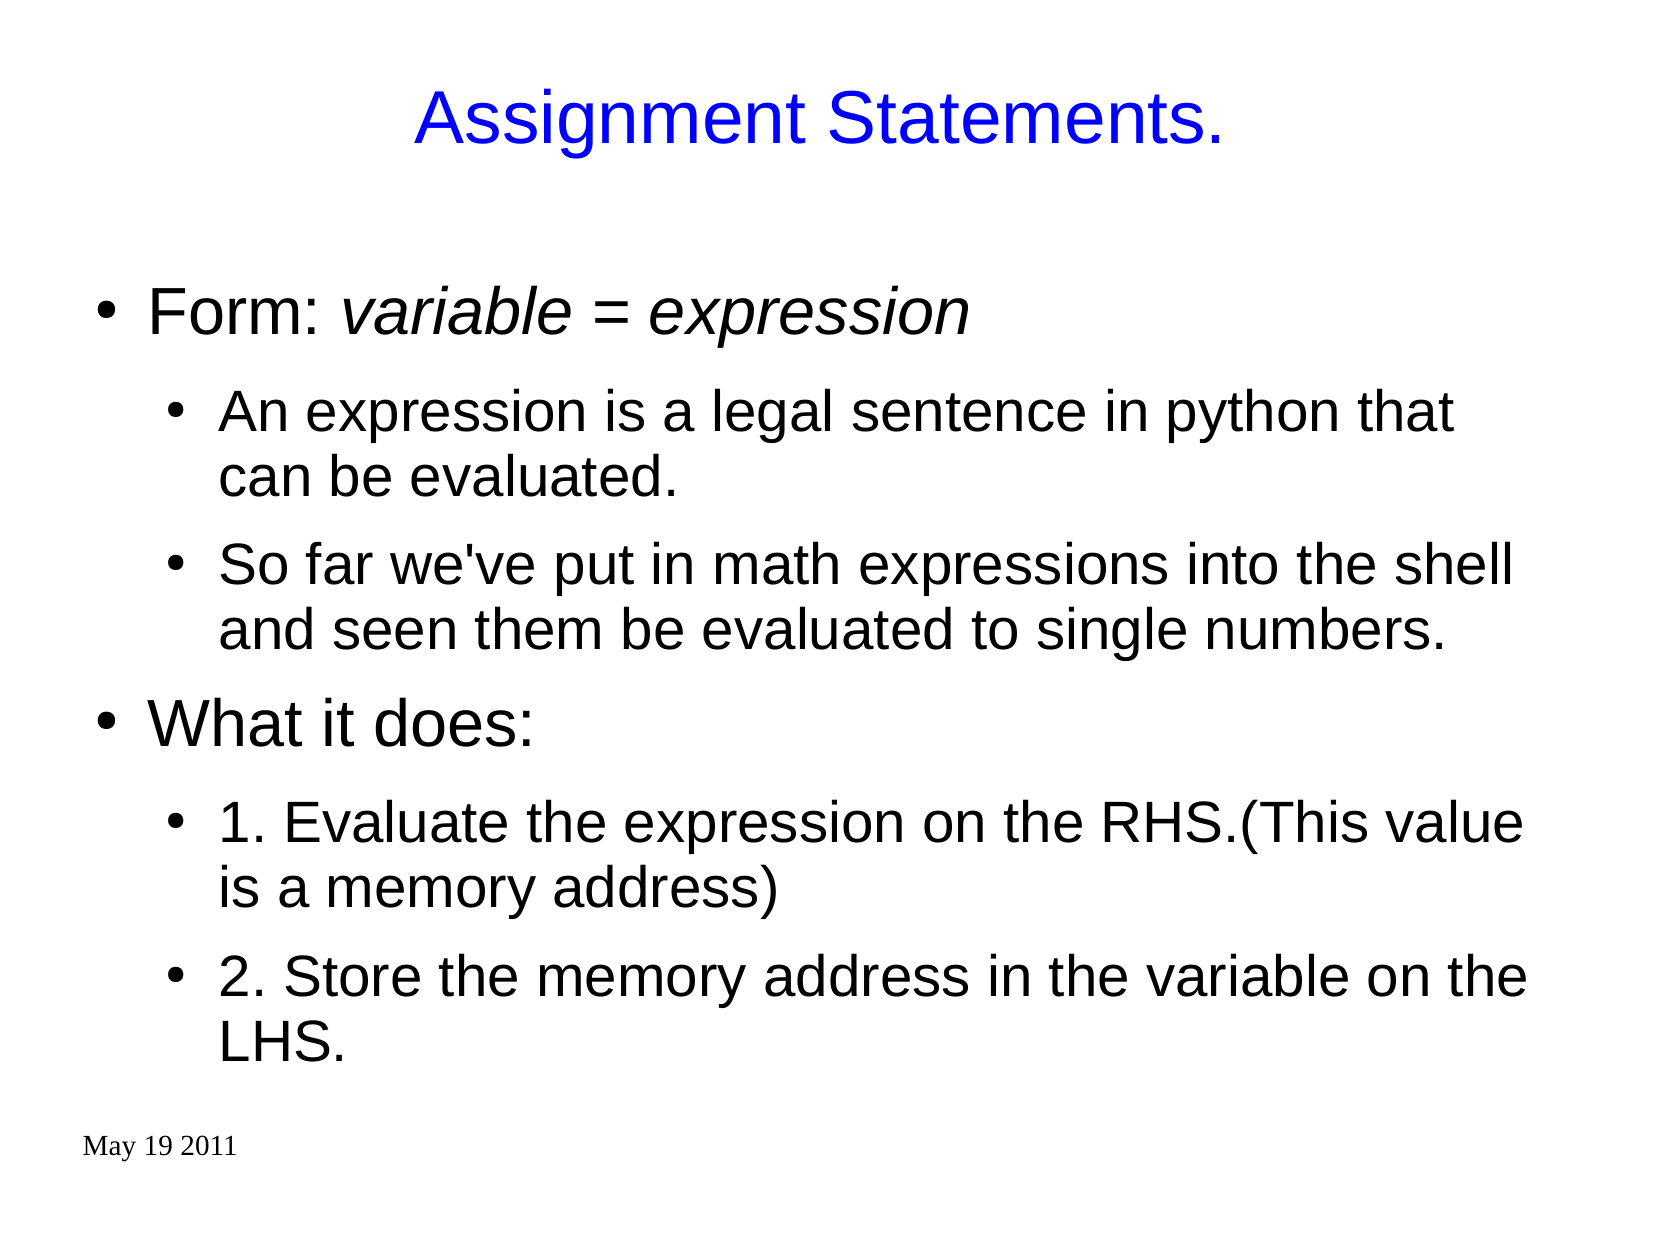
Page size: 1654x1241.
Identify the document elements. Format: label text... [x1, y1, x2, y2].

title Assignment Statements. [76, 58, 1565, 178]
list Form: variable = expression An expression is a legal sentence in python that can be evaluated. So far we've put in math expressions into the shell and seen them be evaluated to single numbers. What it does: 1. Evaluate the expression on the RHS.(This value is a memory address) 2. Store the memory address in the variable on the LHS. [76, 274, 1565, 1093]
